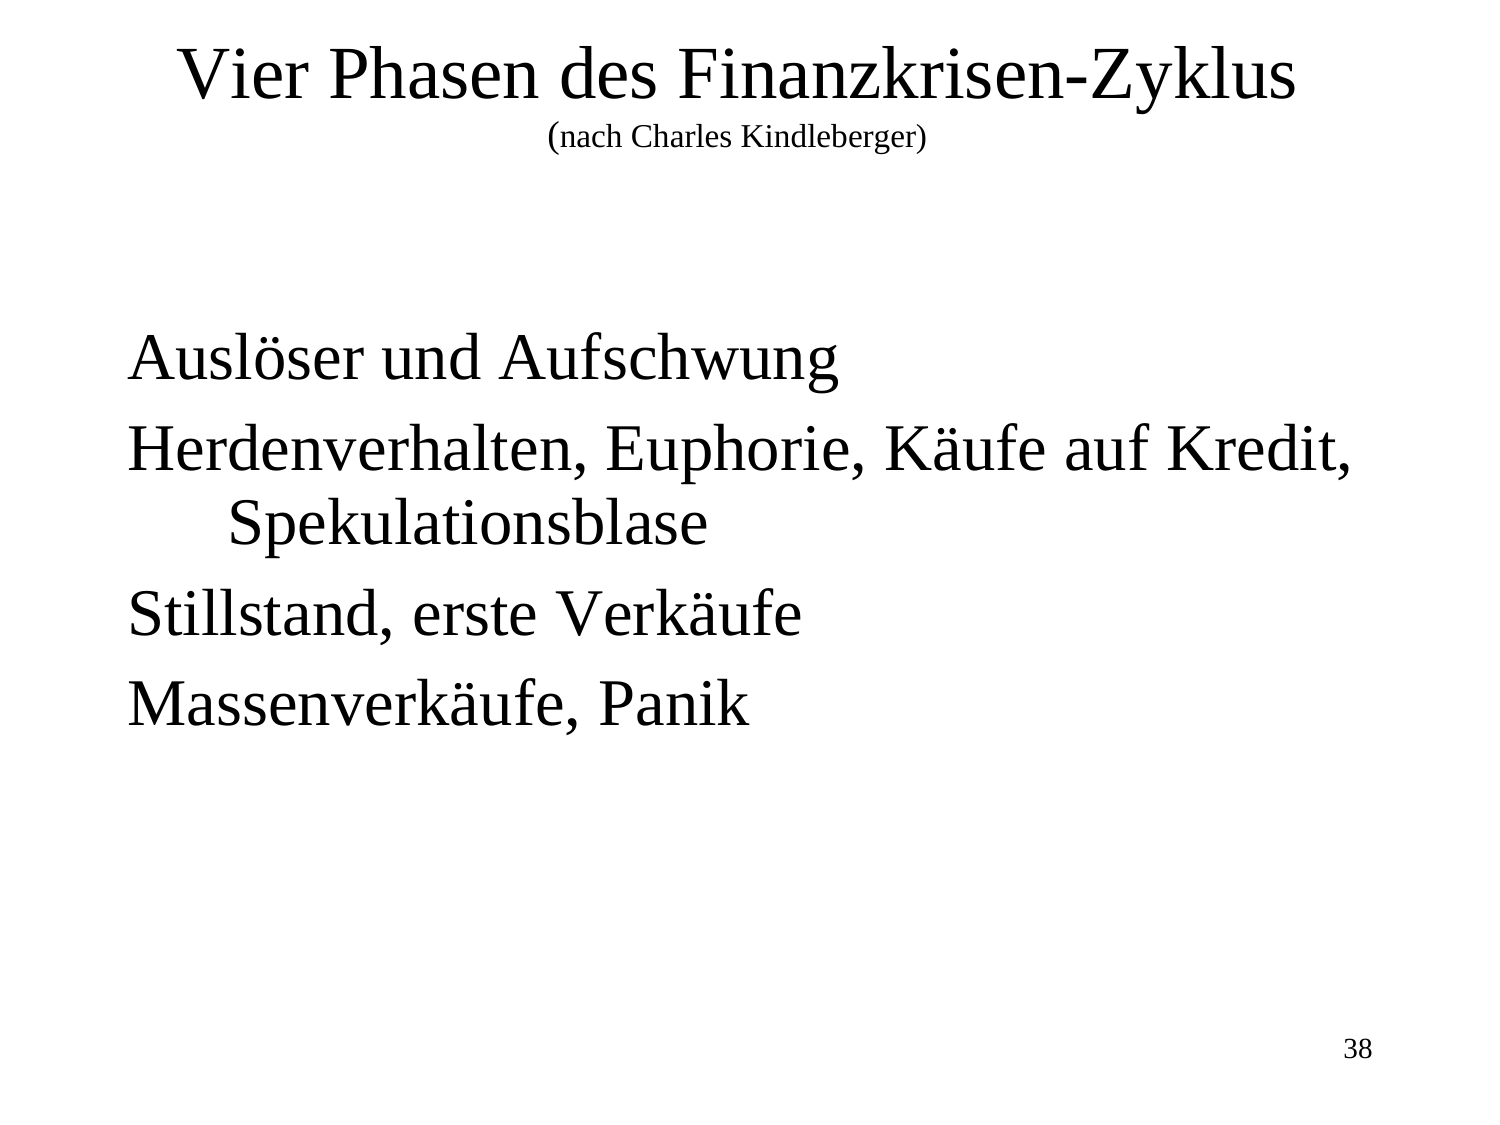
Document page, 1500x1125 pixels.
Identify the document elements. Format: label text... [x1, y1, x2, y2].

title Vier Phasen des Finanzkrisen-Zyklus (nach Charles Kindleberger) [99, 0, 1375, 188]
list Auslöser und Aufschwung Herdenverhalten, Euphorie, Käufe auf Kredit, Spekulationsblase Stillstand, erste Verkäufe Massenverkäufe, Panik [112, 312, 1388, 988]
